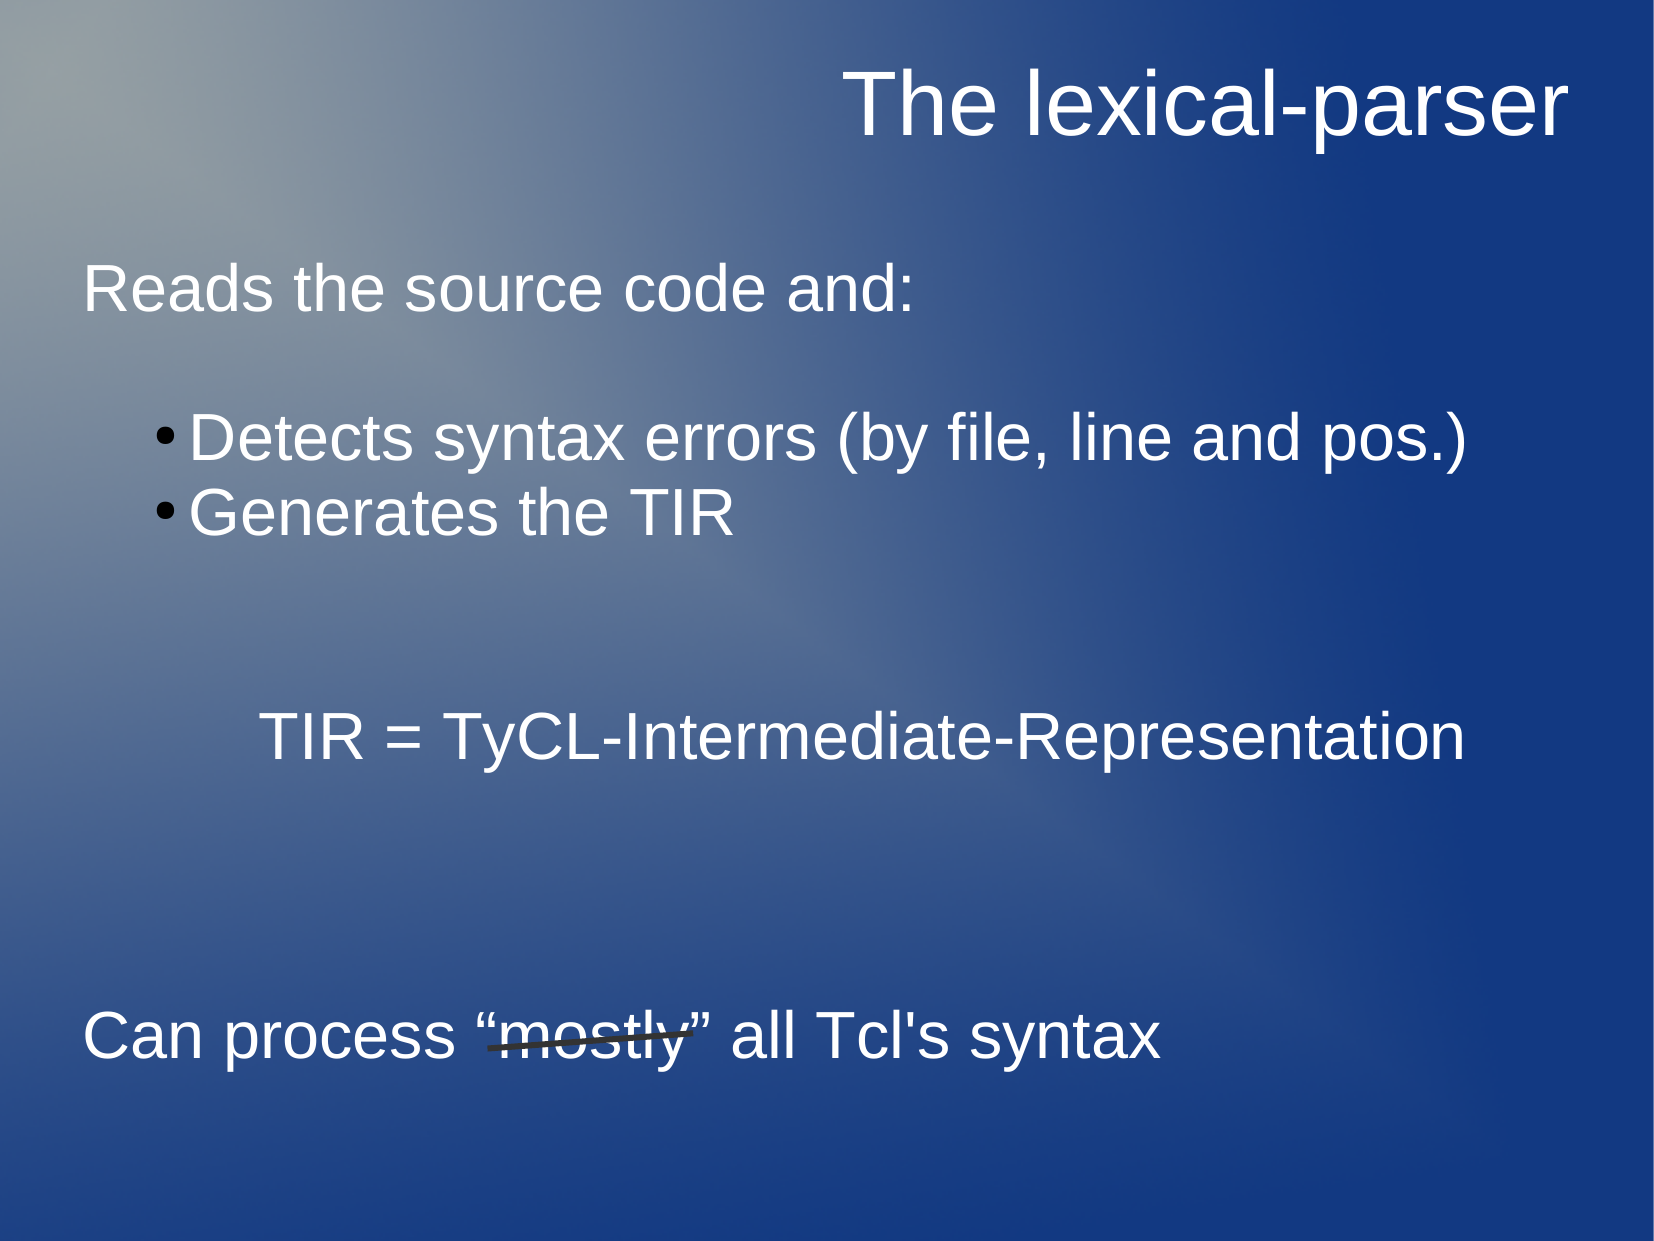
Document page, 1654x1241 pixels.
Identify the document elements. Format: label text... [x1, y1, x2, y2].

subtitle Reads the source code and: Detects syntax errors (by file, line and pos.) Generates the TIR TIR = TyCL-Intermediate-Representation Can process “mostly” all Tcl's syntax [82, 176, 1571, 1223]
title The lexical-parser [82, 52, 1571, 155]
picture [0, 0, 1654, 1241]
